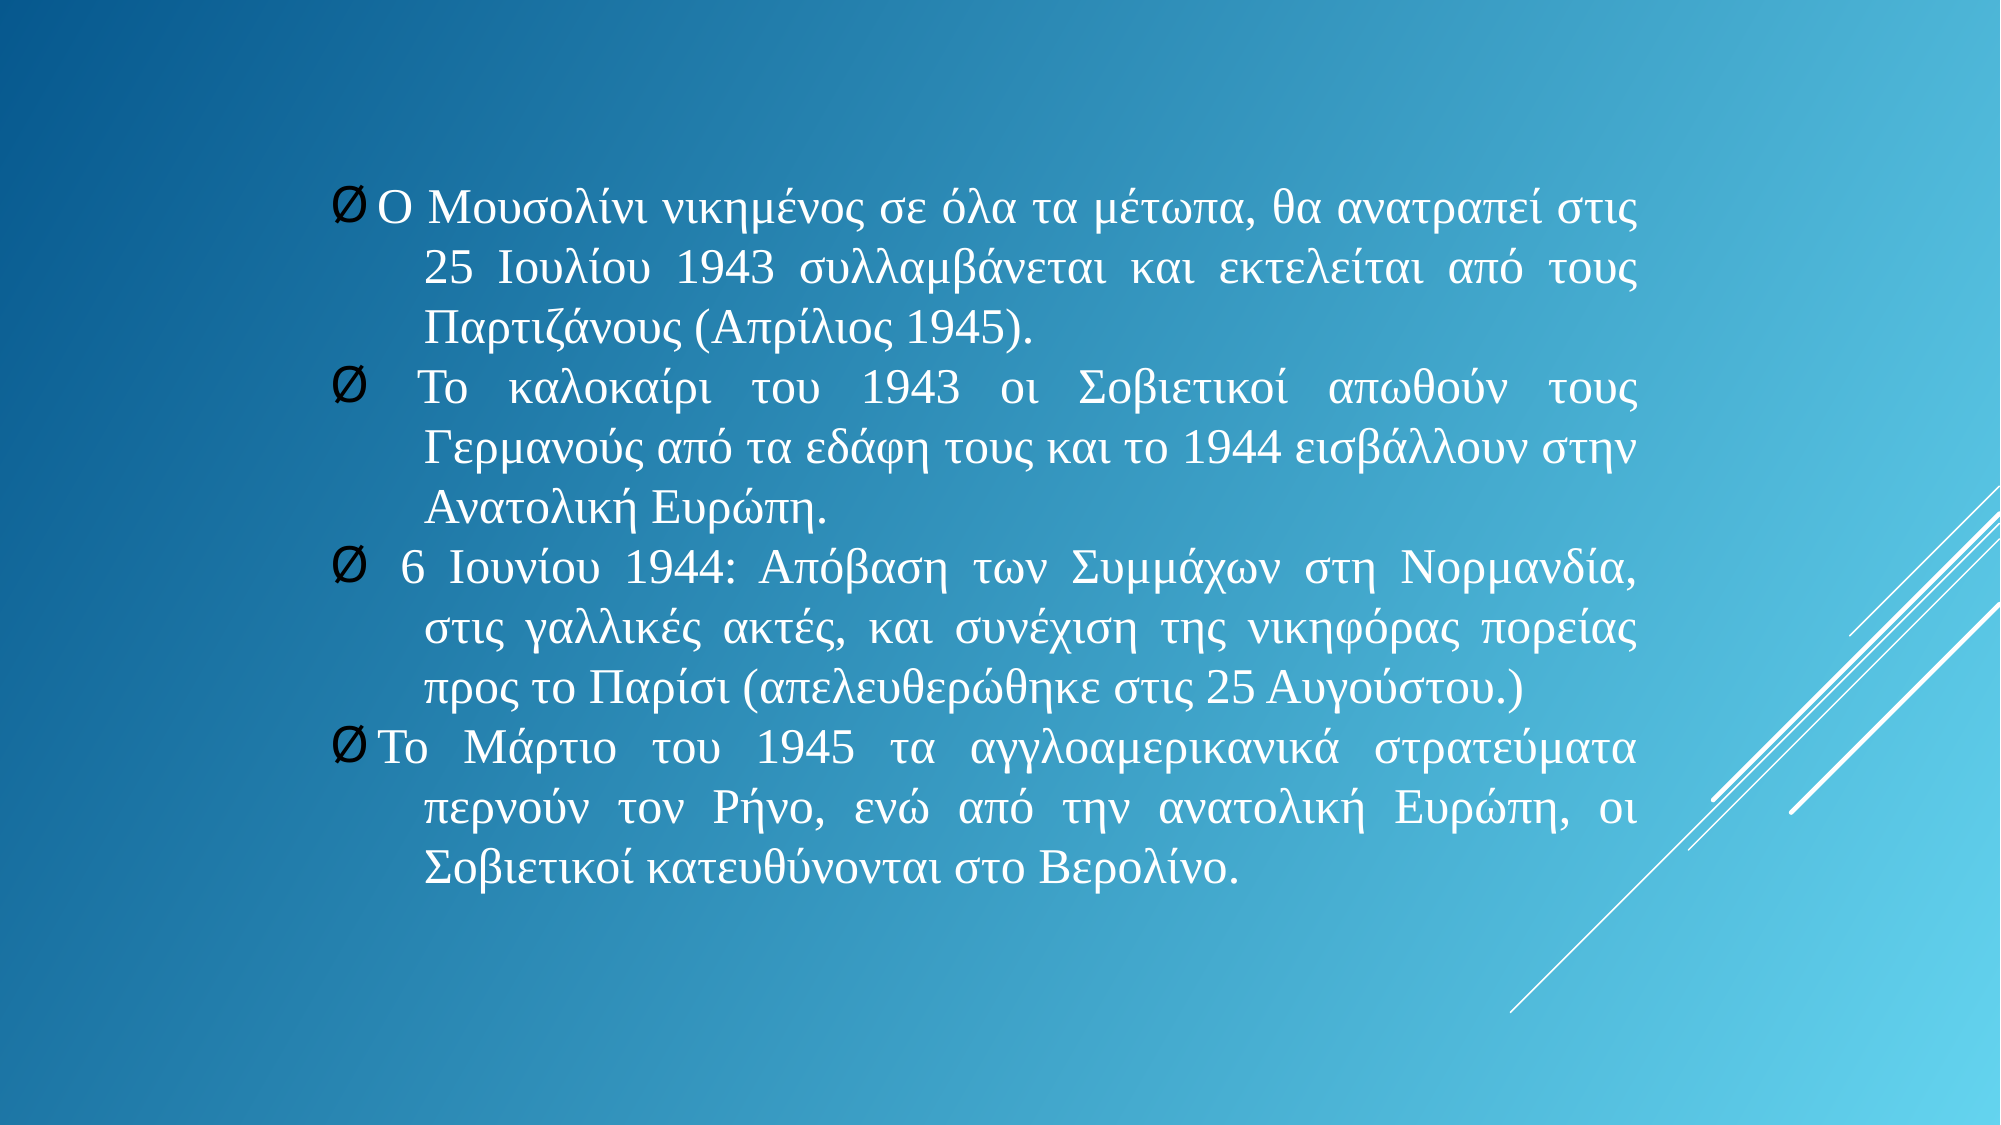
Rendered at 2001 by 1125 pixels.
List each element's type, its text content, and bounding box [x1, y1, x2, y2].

text_box Ο Μουσολίνι νικημένος σε όλα τα μέτωπα, θα ανατραπεί στις 25 Ιουλίου 1943 συλλαμβάνεται και εκτελείται από τους Παρτιζάνους (Απρίλιος 1945). Το καλοκαίρι του 1943 οι Σοβιετικοί απωθούν τους Γερμανούς από τα εδάφη τους και το 1944 εισβάλλουν στην Ανατολική Ευρώπη. 6 Ιουνίου 1944: Απόβαση των Συμμάχων στη Νορμανδία, στις γαλλικές ακτές, και συνέχιση της νικηφόρας πορείας προς το Παρίσι (απελευθερώθηκε στις 25 Αυγούστου.) Το Μάρτιο του 1945 τα αγγλοαμερικανικά στρατεύματα περνούν τον Ρήνο, ενώ από την ανατολική Ευρώπη, οι Σοβιετικοί κατευθύνονται στο Βερολίνο. [315, 166, 1654, 969]
